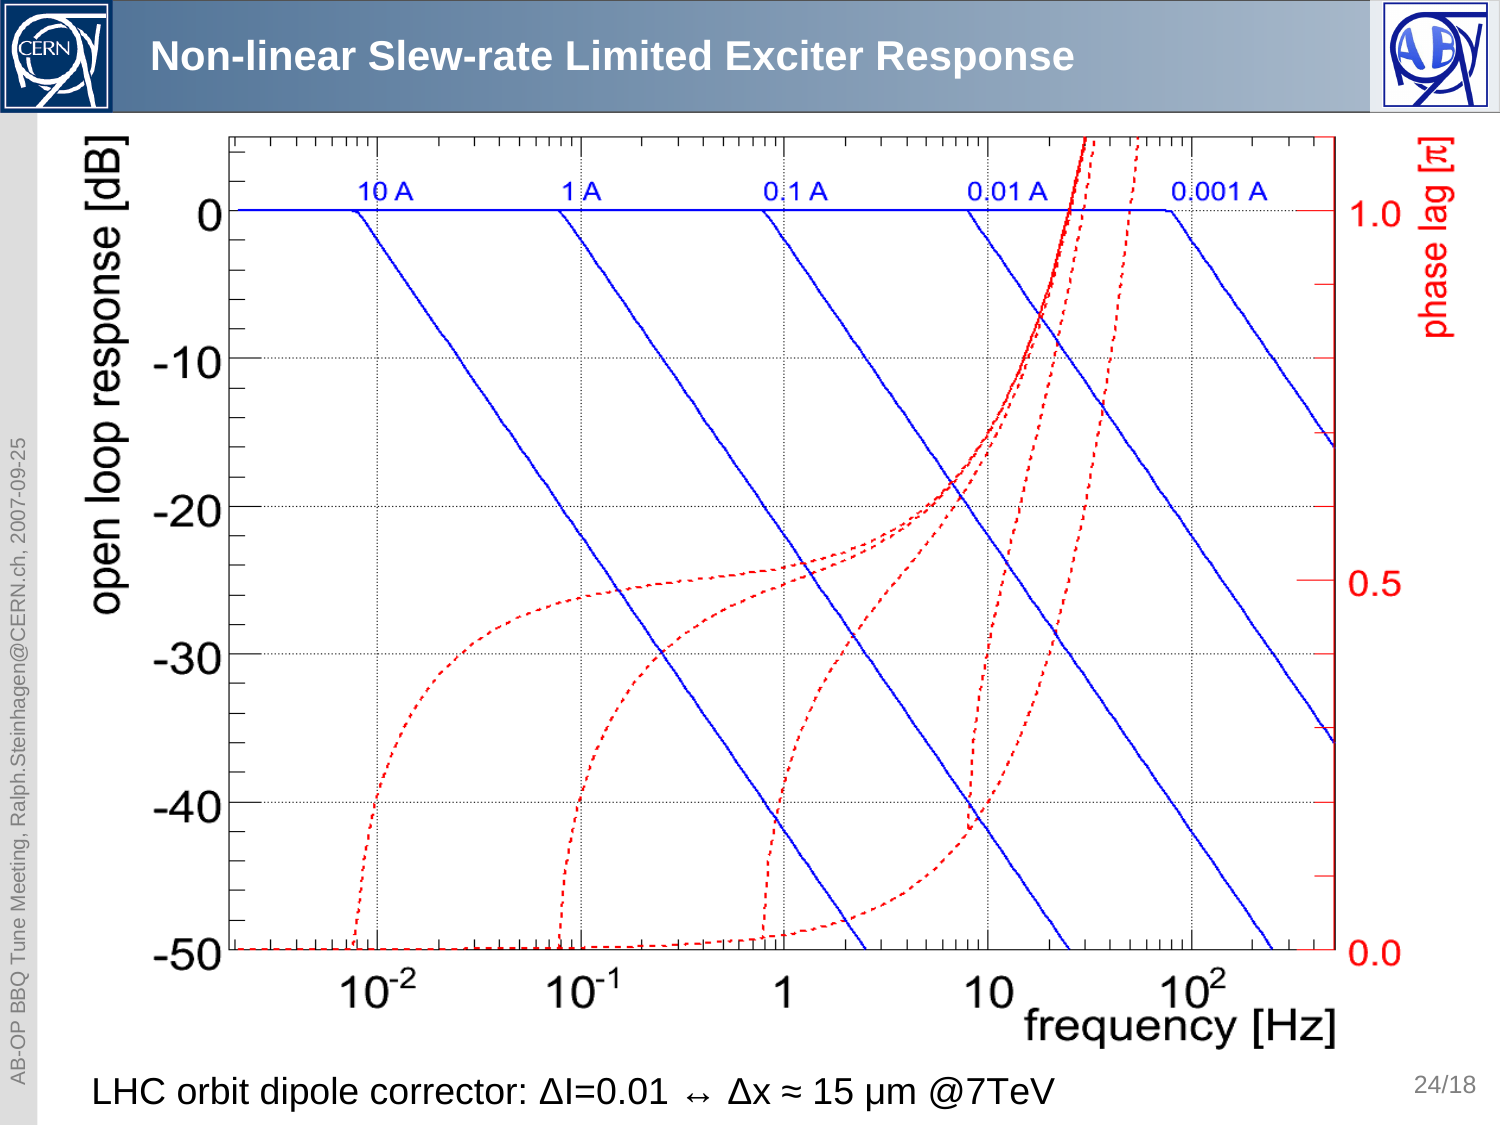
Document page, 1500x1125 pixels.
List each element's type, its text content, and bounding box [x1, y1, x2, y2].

picture [0, 0, 113, 113]
title Non-linear Slew-rate Limited Exciter Response [150, 7, 1201, 106]
picture [1382, 1, 1489, 108]
text_box LHC orbit dipole corrector: ΔI=0.01 ↔ Δx ≈ 15 μm @7TeV [76, 1062, 1071, 1120]
picture [59, 118, 1477, 1063]
